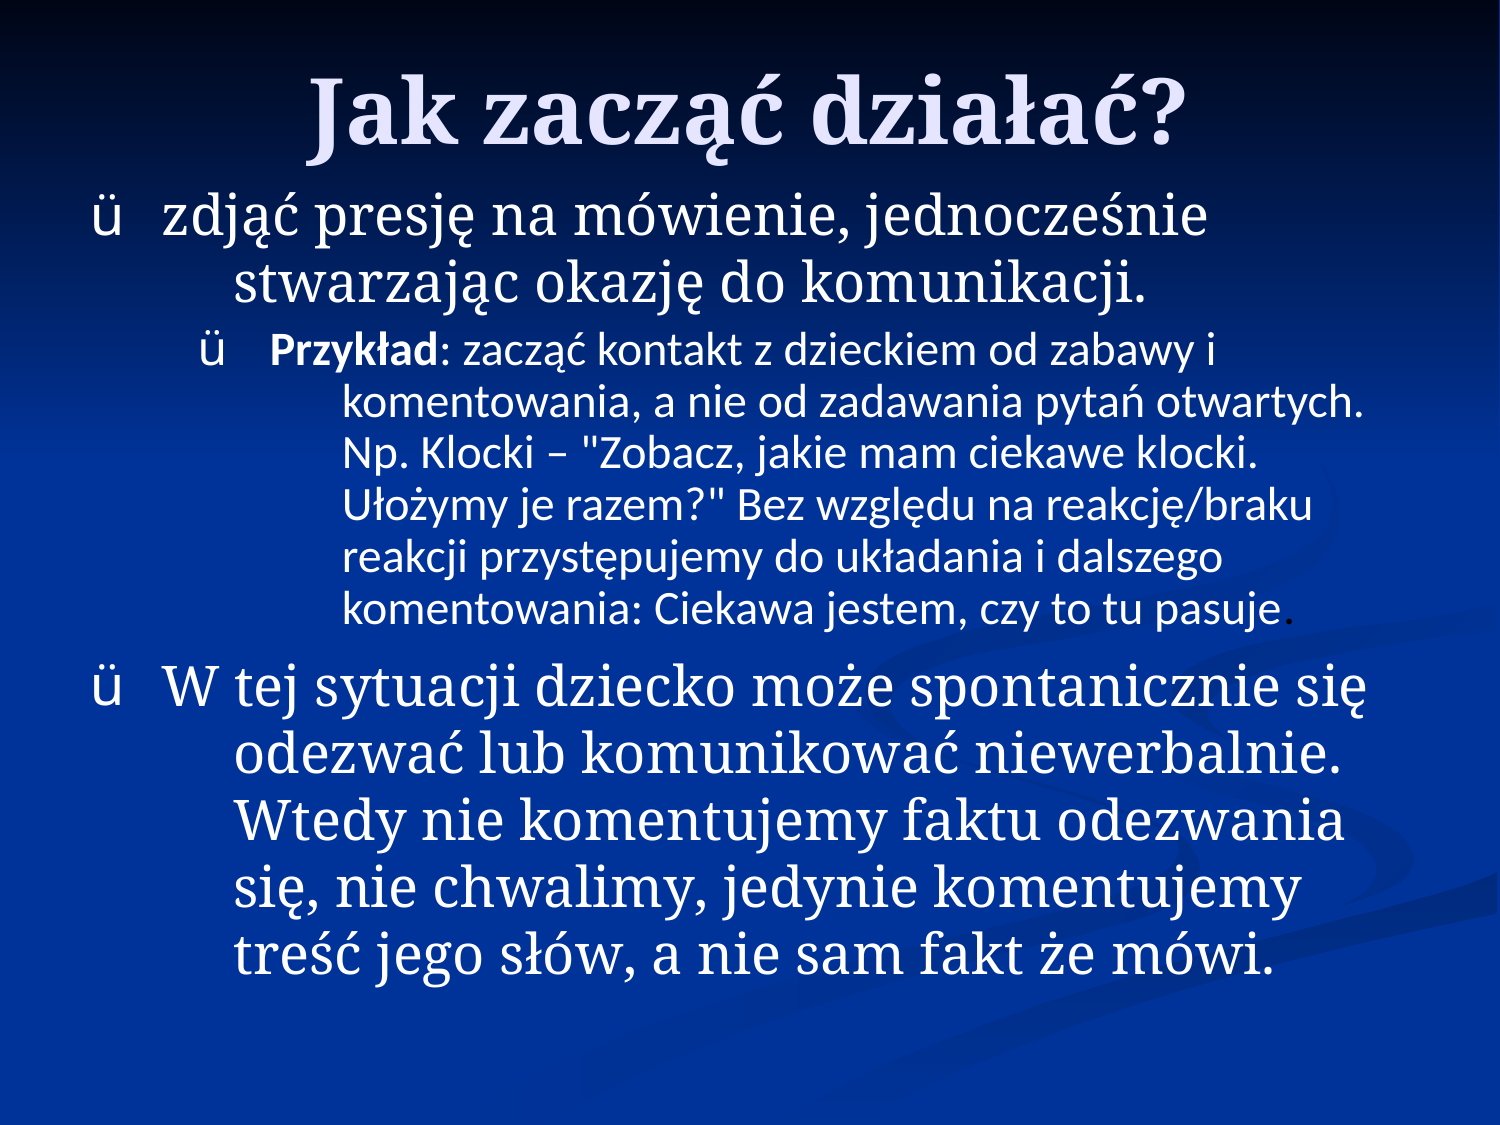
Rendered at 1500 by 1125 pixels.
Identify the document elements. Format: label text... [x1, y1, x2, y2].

list zdjąć presję na mówienie, jednocześnie stwarzając okazję do komunikacji. Przykład: zacząć kontakt z dzieckiem od zabawy i komentowania, a nie od zadawania pytań otwartych. Np. Klocki – "Zobacz, jakie mam ciekawe klocki. Ułożymy je razem?" Bez względu na reakcję/braku reakcji przystępujemy do układania i dalszego komentowania: Ciekawa jestem, czy to tu pasuje. W tej sytuacji dziecko może spontanicznie się odezwać lub komunikować niewerbalnie. Wtedy nie komentujemy faktu odezwania się, nie chwalimy, jedynie komentujemy treść jego słów, a nie sam fakt że mówi. [75, 172, 1425, 1005]
title Jak zacząć działać? [75, 45, 1425, 142]
